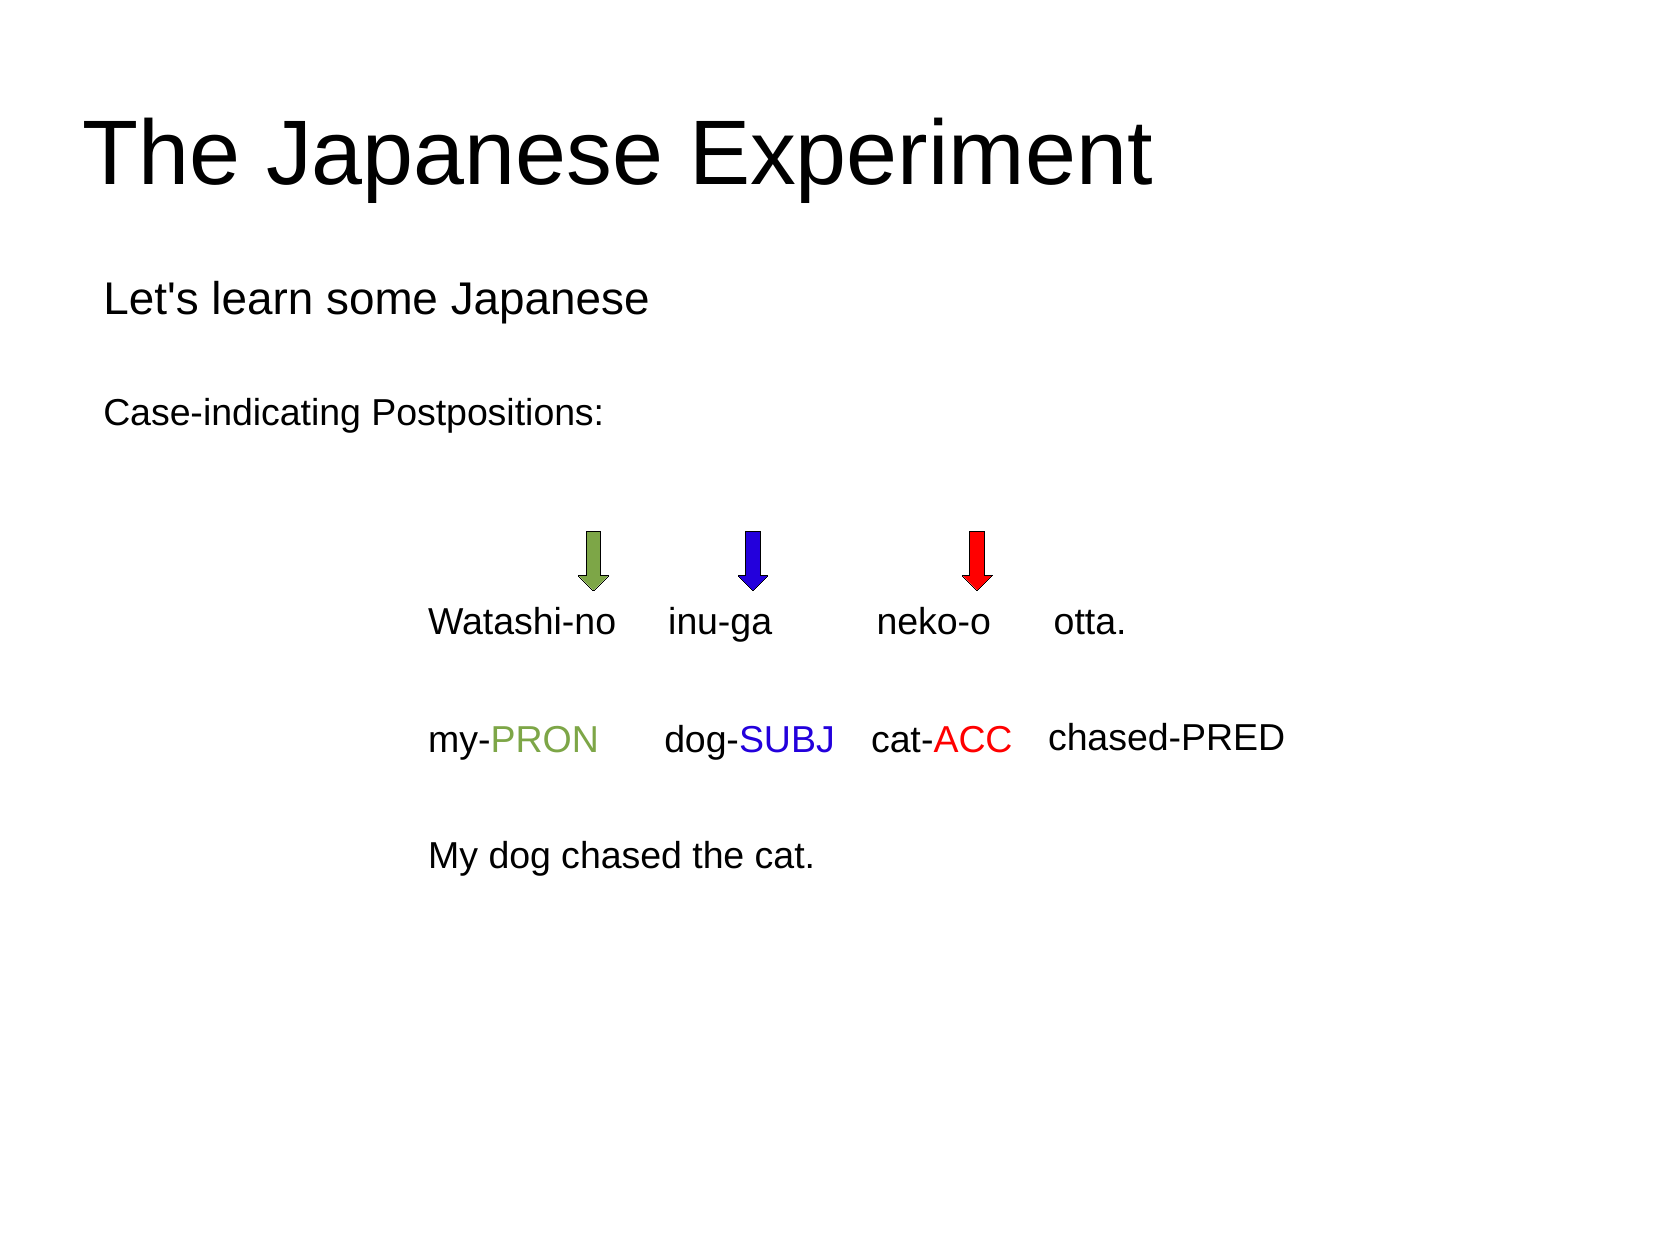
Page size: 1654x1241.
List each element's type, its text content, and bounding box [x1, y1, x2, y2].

title The Japanese Experiment [82, 49, 1571, 257]
text_box Let's learn some Japanese [88, 265, 680, 332]
text_box [578, 531, 609, 591]
text_box my-PRON [413, 710, 621, 768]
text_box [738, 531, 768, 591]
text_box My dog chased the cat. [413, 826, 886, 884]
text_box Case-indicating Postpositions: [88, 383, 650, 441]
text_box [962, 531, 993, 591]
text_box Watashi-no inu-ga neko-o otta. [413, 592, 1359, 650]
text_box cat-ACC [856, 710, 1034, 768]
text_box dog-SUBJ [649, 710, 856, 768]
text_box chased-PRED [1033, 708, 1329, 766]
